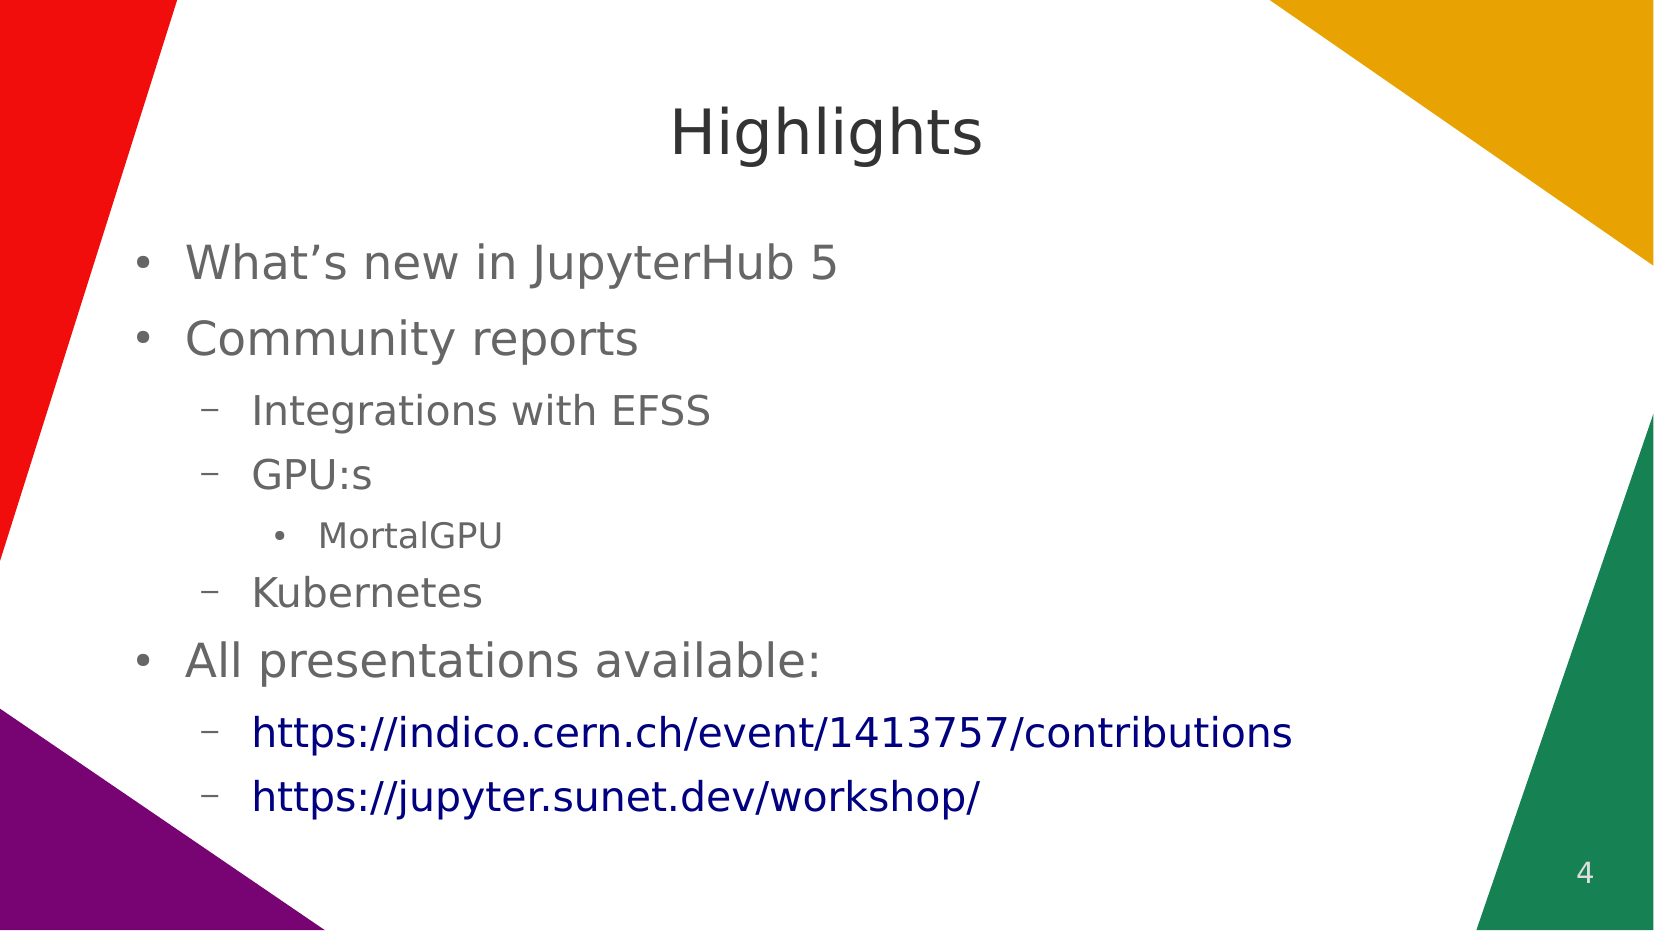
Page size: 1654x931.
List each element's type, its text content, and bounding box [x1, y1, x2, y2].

list What’s new in JupyterHub 5 Community reports Integrations with EFSS GPU:s MortalGPU Kubernetes All presentations available: https://indico.cern.ch/event/1413757/contributions https://jupyter.sunet.dev/workshop/ [118, 236, 1536, 827]
title Highlights [118, 59, 1536, 207]
